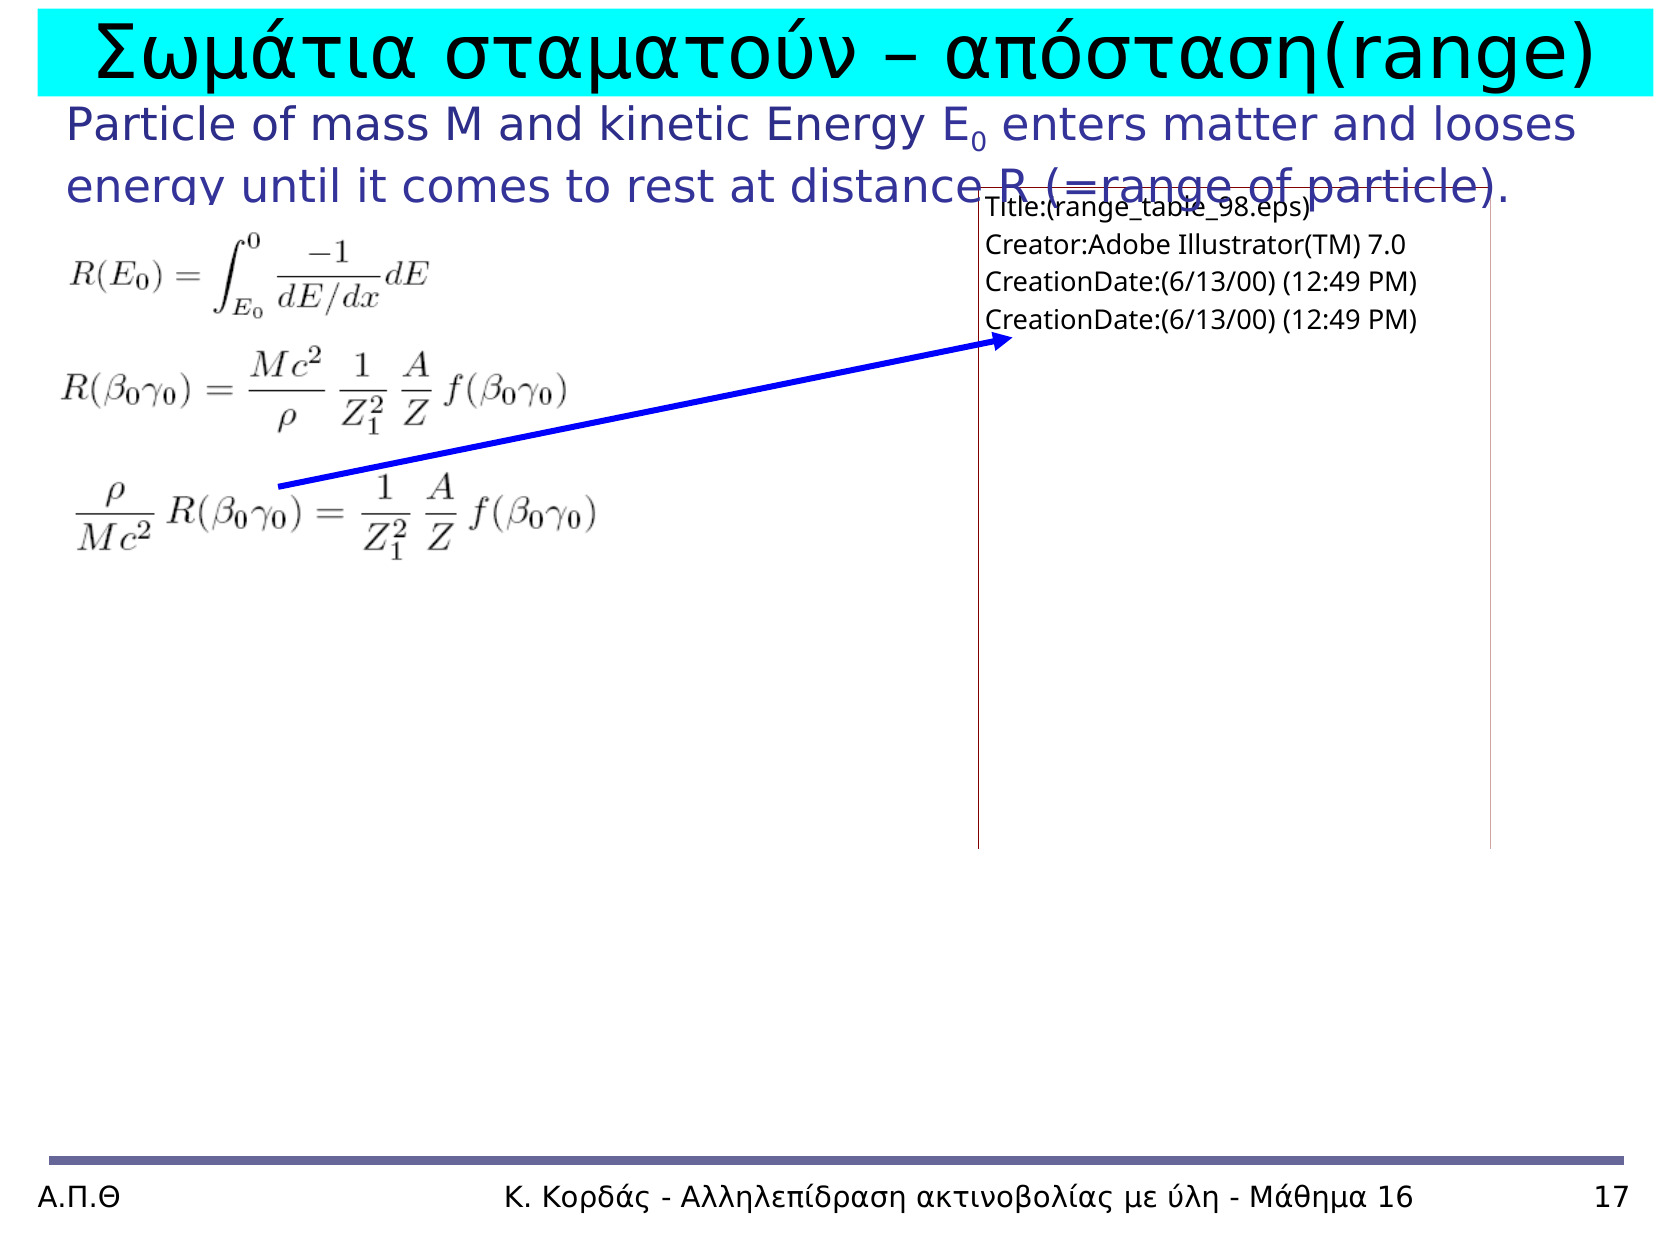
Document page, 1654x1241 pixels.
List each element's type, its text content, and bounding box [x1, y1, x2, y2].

text_box Particle of mass M and kinetic Energy E0 enters matter and looses energy until it comes to rest at distance R (=range of particle). [50, 97, 1651, 220]
picture [37, 205, 613, 584]
picture [975, 220, 1491, 849]
title Σωμάτια σταματούν – απόσταση(range) [37, 8, 1654, 97]
